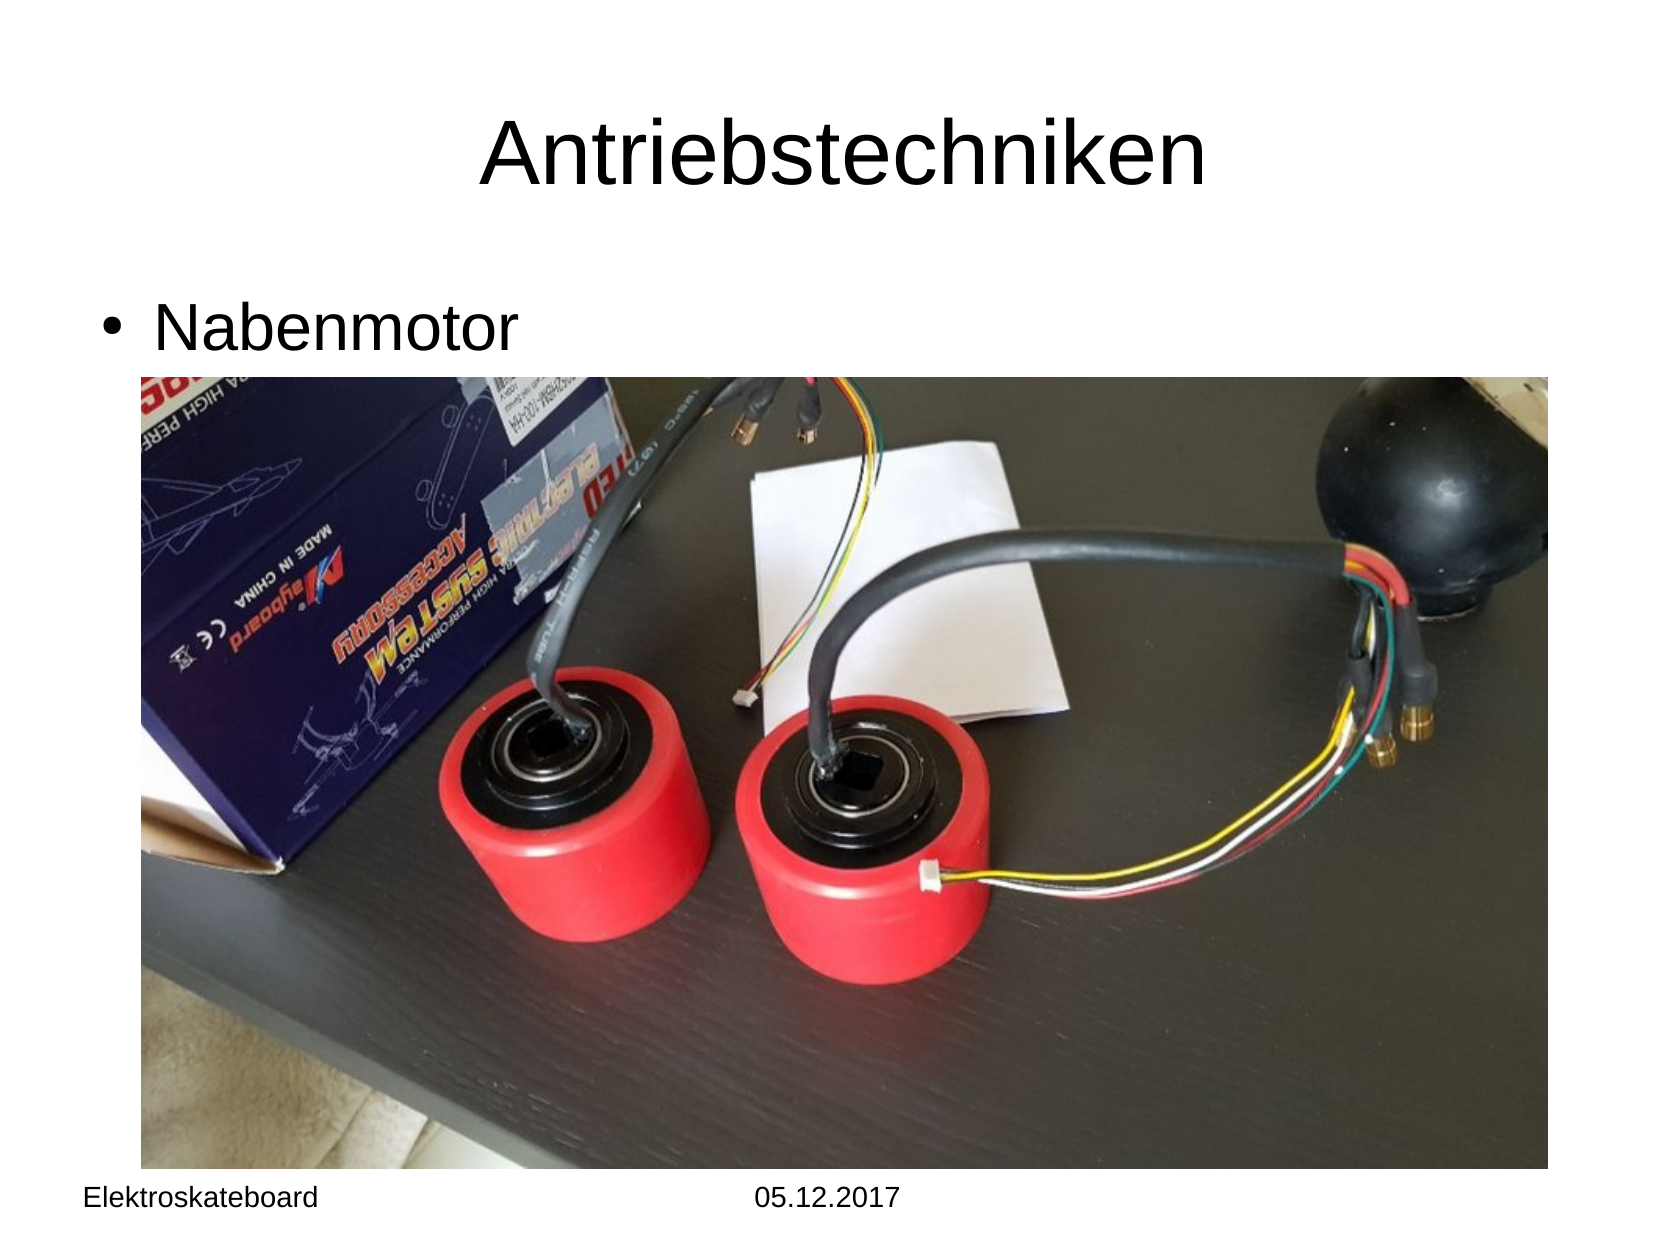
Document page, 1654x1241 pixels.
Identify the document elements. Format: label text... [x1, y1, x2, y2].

picture [141, 377, 1548, 1169]
list Nabenmotor [82, 290, 1571, 1010]
title Antriebstechniken [82, 49, 1571, 257]
